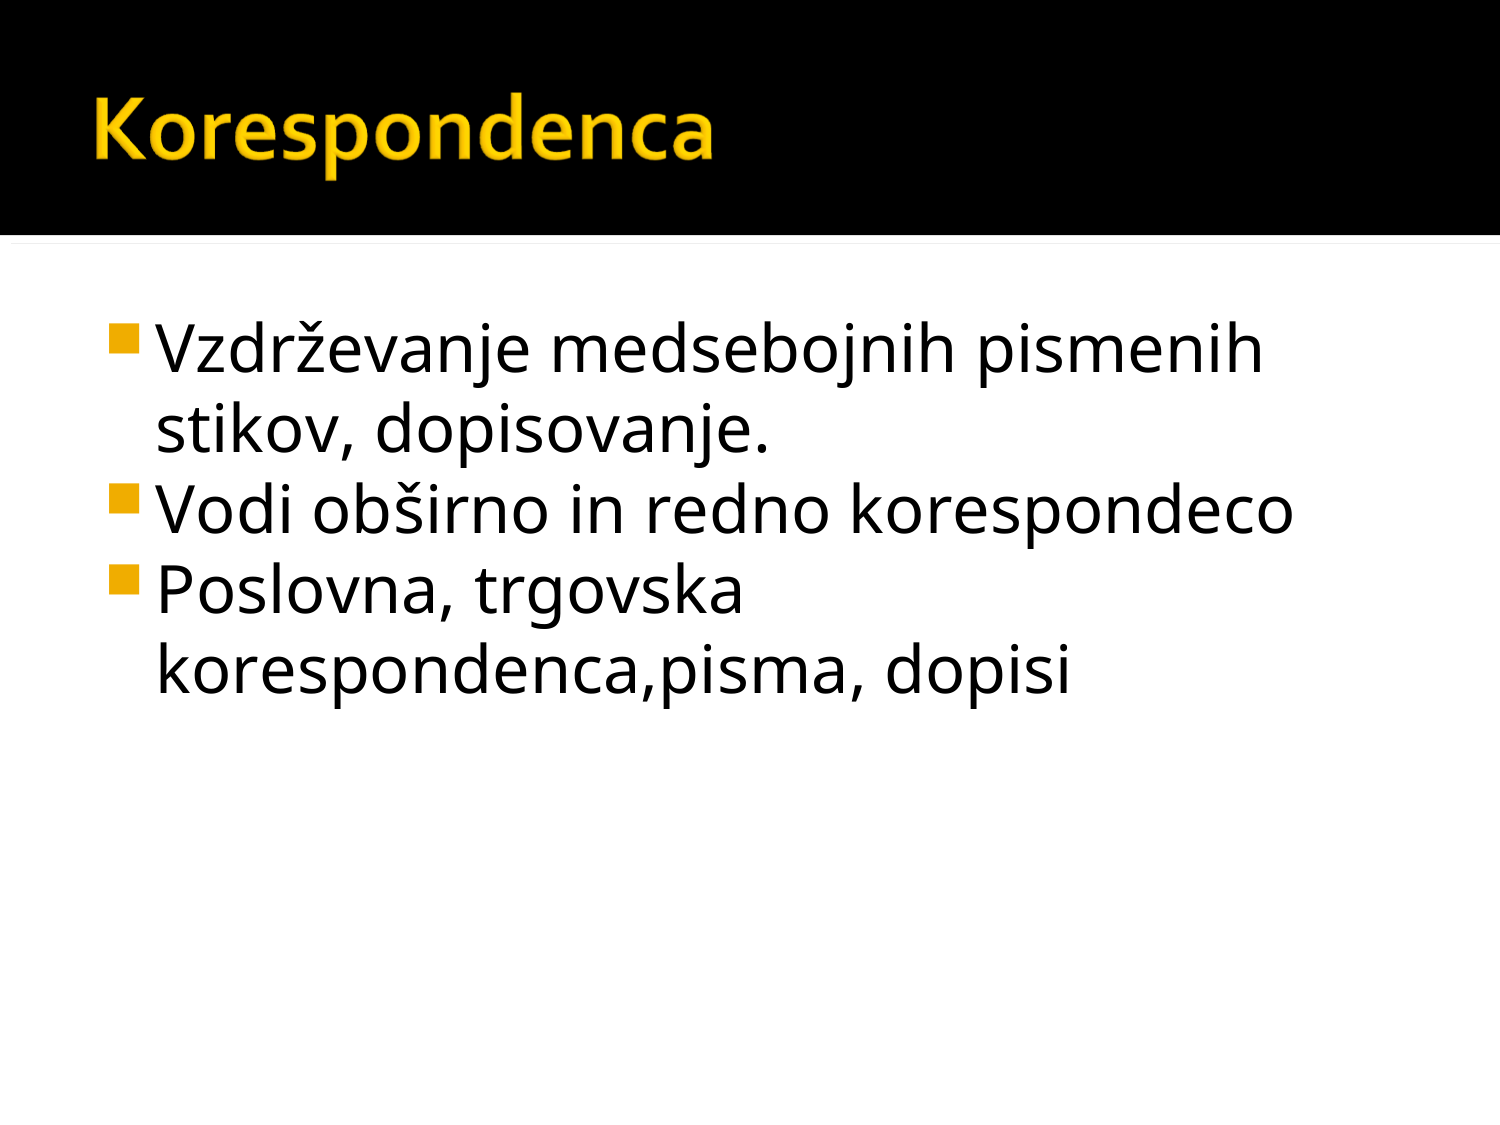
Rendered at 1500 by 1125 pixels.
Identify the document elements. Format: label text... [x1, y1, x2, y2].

list Vzdrževanje medsebojnih pismenih stikov, dopisovanje. Vodi obširno in redno korespondeco Poslovna, trgovska korespondenca,pisma, dopisi [75, 291, 1426, 1051]
text_box [31, 24, 1427, 233]
